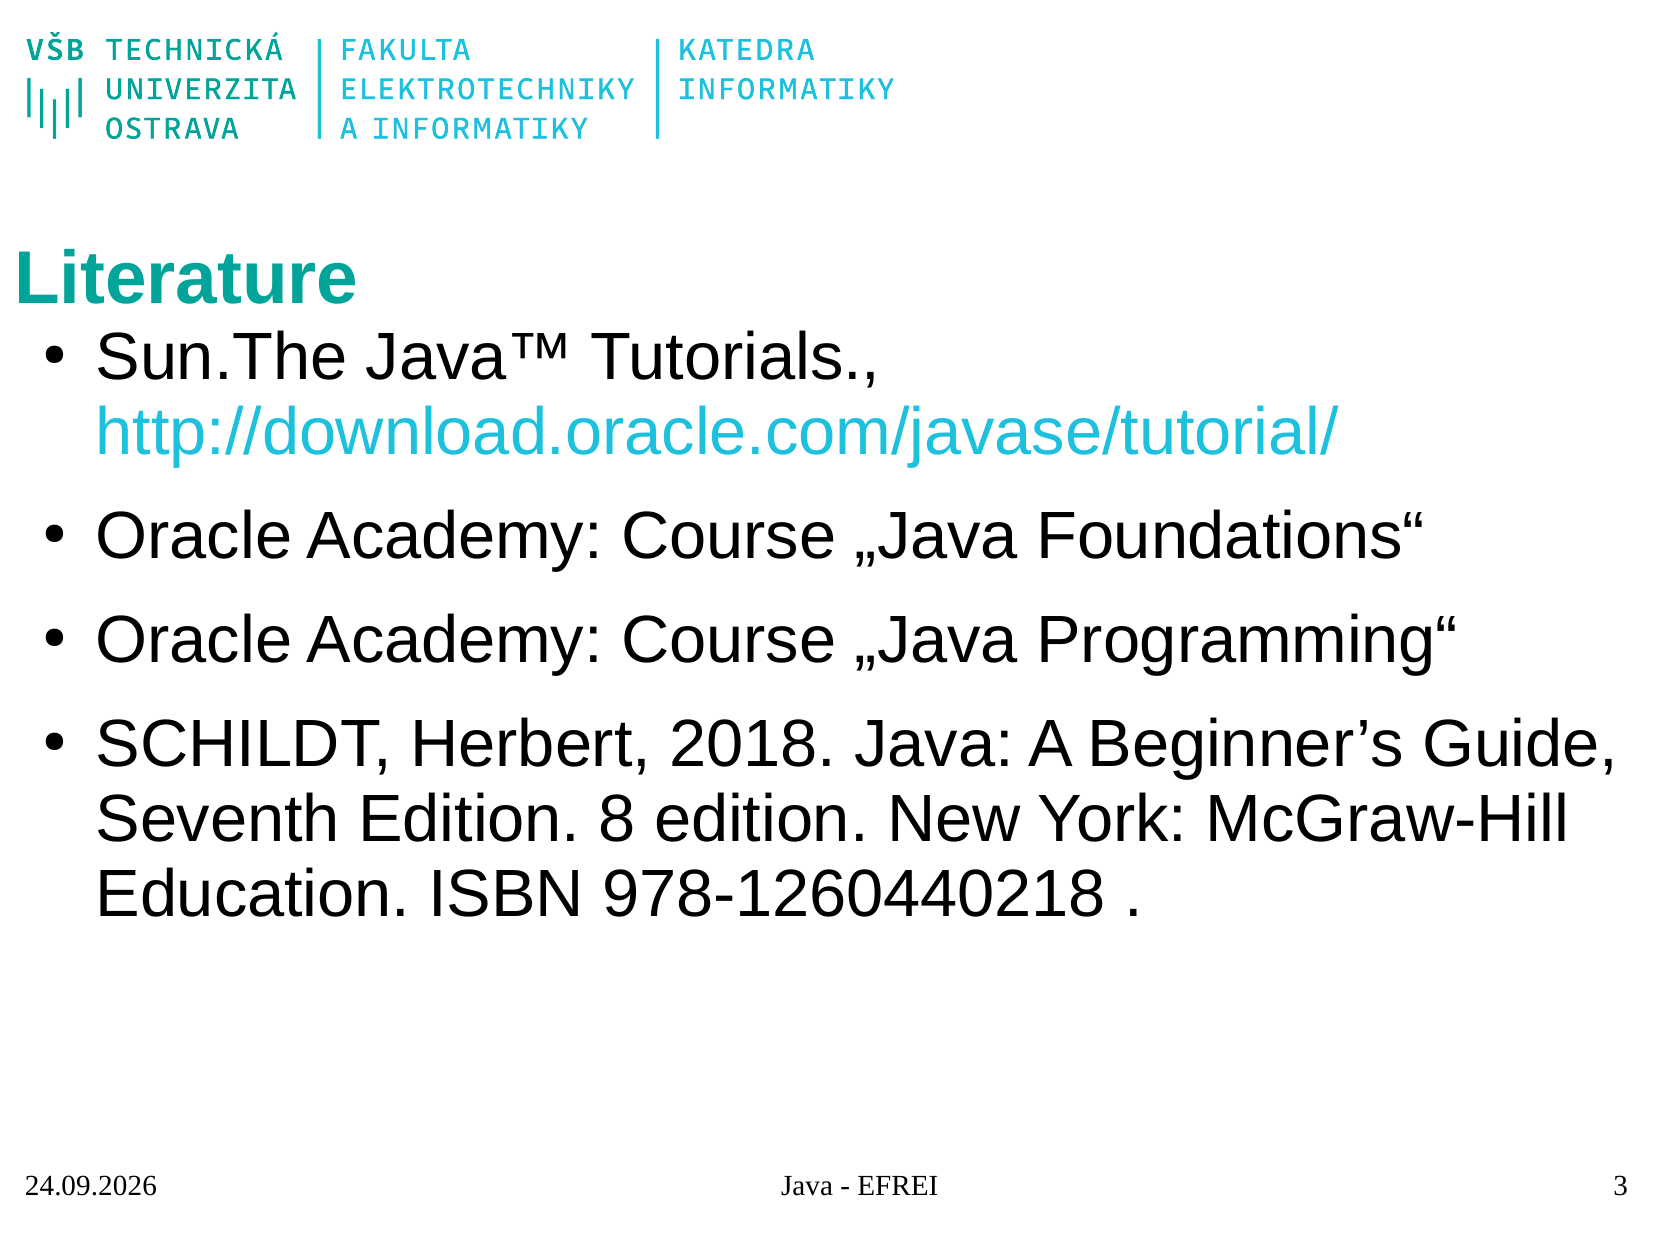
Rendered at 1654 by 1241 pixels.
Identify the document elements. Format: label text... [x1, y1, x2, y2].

title Literature [14, 165, 1619, 319]
list Sun.The Java™ Tutorials., http://download.oracle.com/javase/tutorial/ Oracle Academy: Course „Java Foundations“ Oracle Academy: Course „Java Programming“ SCHILDT, Herbert, 2018. Java: A Beginner’s Guide, Seventh Edition. 8 edition. New York: McGraw-Hill Education. ISBN 978-1260440218 . [24, 318, 1629, 1146]
picture [26, 31, 894, 139]
